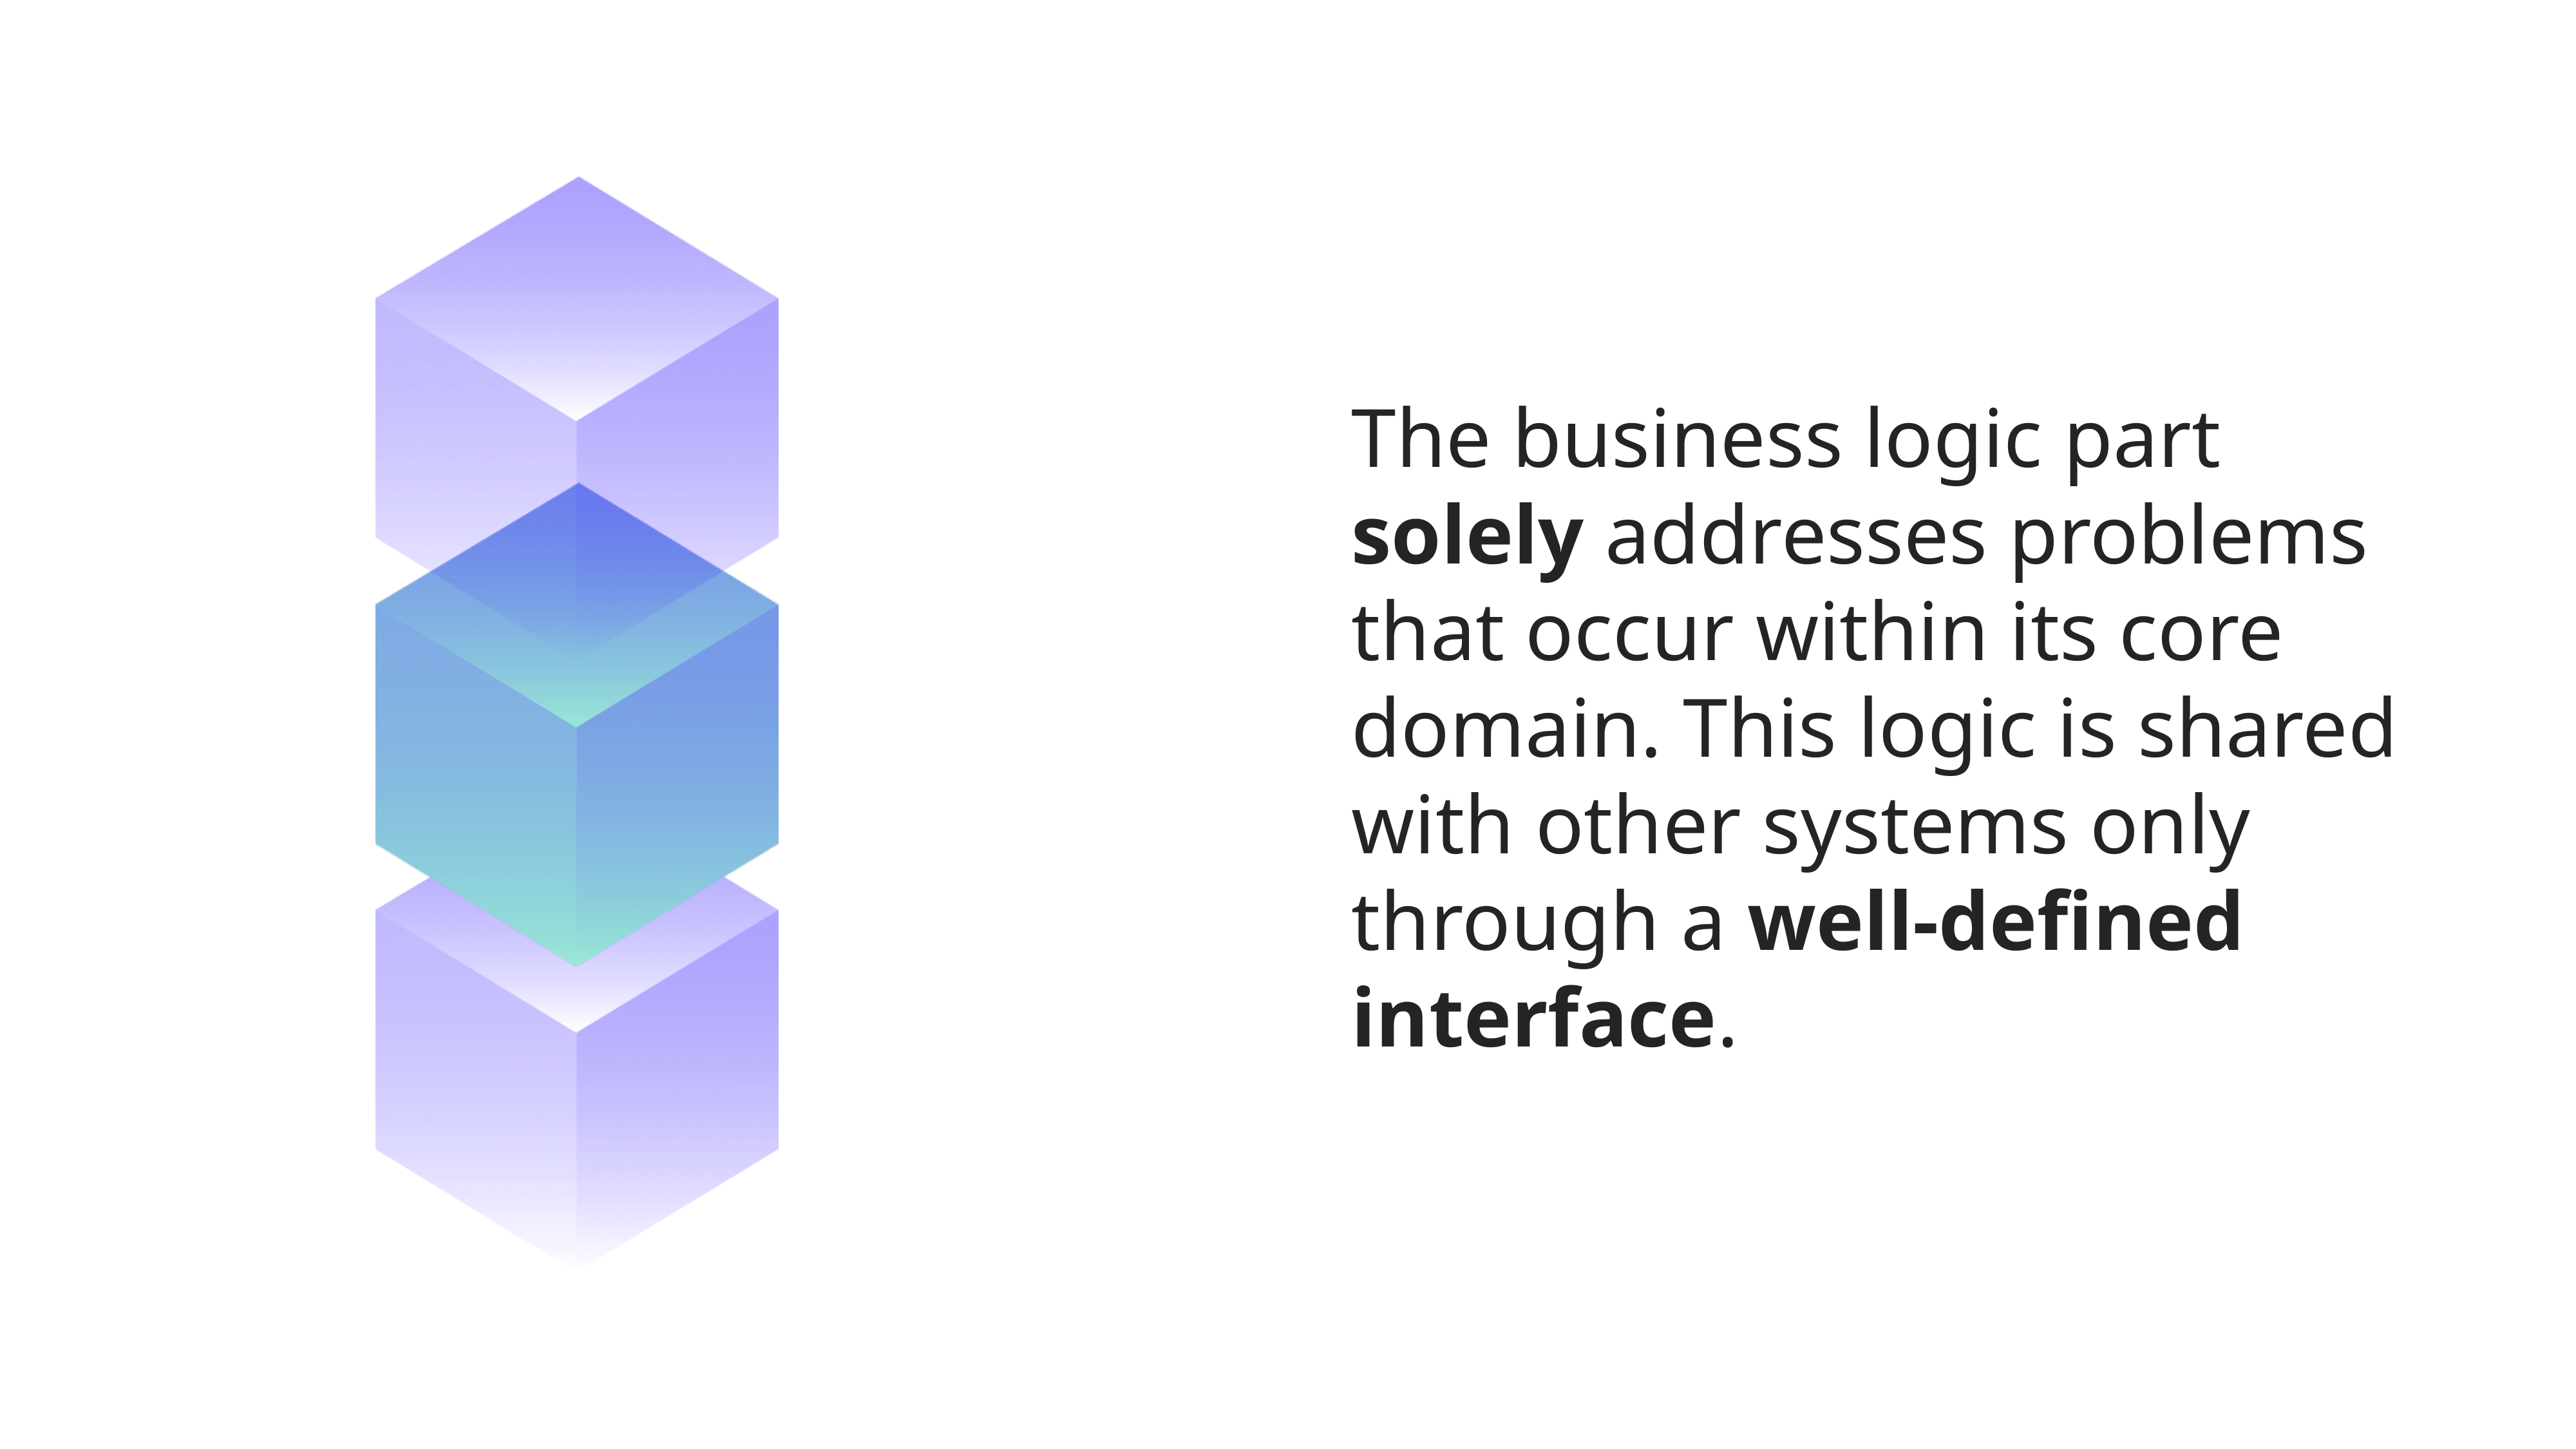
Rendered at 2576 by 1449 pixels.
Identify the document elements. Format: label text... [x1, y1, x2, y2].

list The business logic part solely addresses problems that occur within its core domain. This logic is shared with other systems only through a well-defined interface. [1351, 127, 2423, 1322]
picture [375, 176, 779, 1273]
